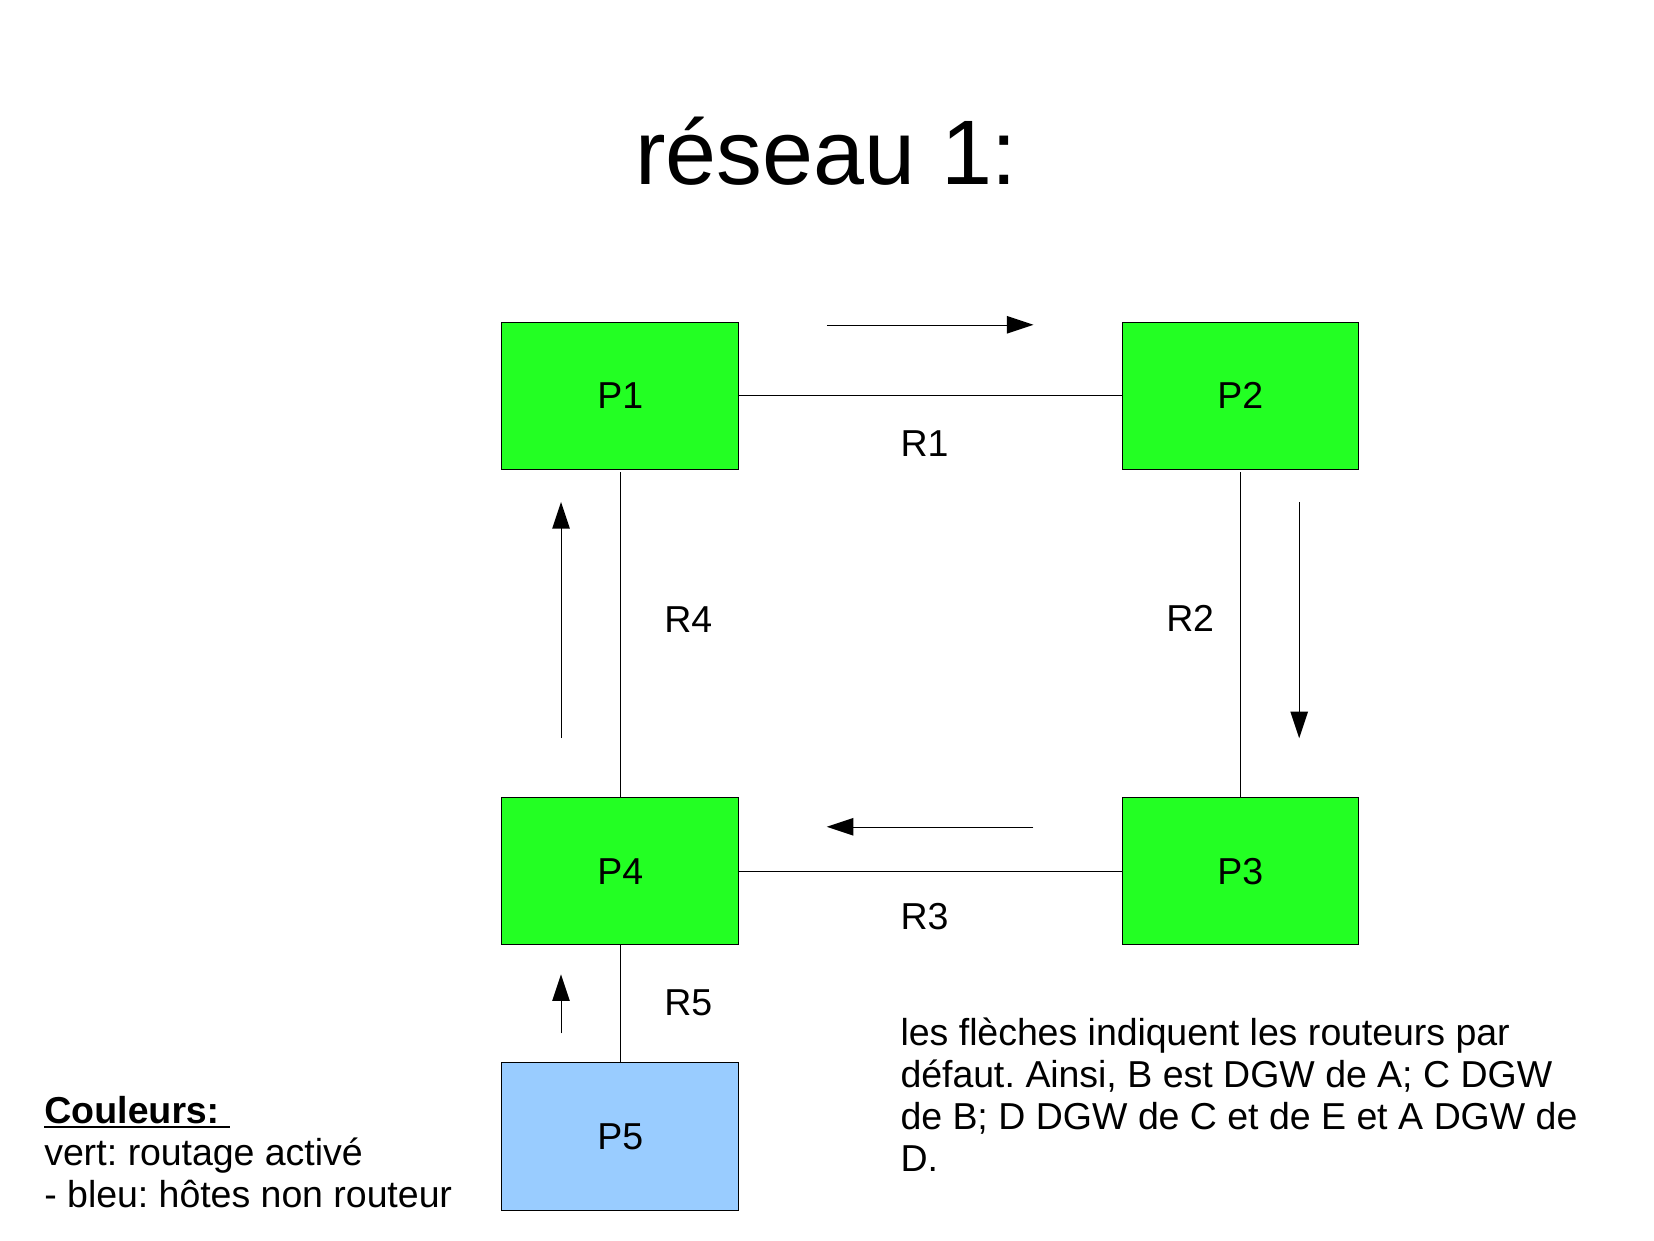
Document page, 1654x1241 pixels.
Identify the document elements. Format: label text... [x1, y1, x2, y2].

text_box P1 [501, 322, 739, 470]
text_box R1 [885, 415, 975, 473]
text_box P3 [1122, 797, 1359, 945]
text_box P4 [501, 797, 739, 945]
text_box les flèches indiquent les routeurs par défaut. Ainsi, B est DGW de A; C DGW de B; D DGW de C et de E et A DGW de D. [885, 1003, 1595, 1187]
text_box Couleurs: vert: routage activé - bleu: hôtes non routeur [29, 1082, 480, 1225]
text_box P5 [501, 1062, 739, 1211]
text_box R4 [649, 590, 739, 648]
text_box R2 [1151, 590, 1229, 648]
text_box R3 [885, 888, 975, 945]
text_box R5 [649, 974, 739, 1032]
title réseau 1: [82, 49, 1571, 257]
text_box P2 [1122, 322, 1359, 470]
